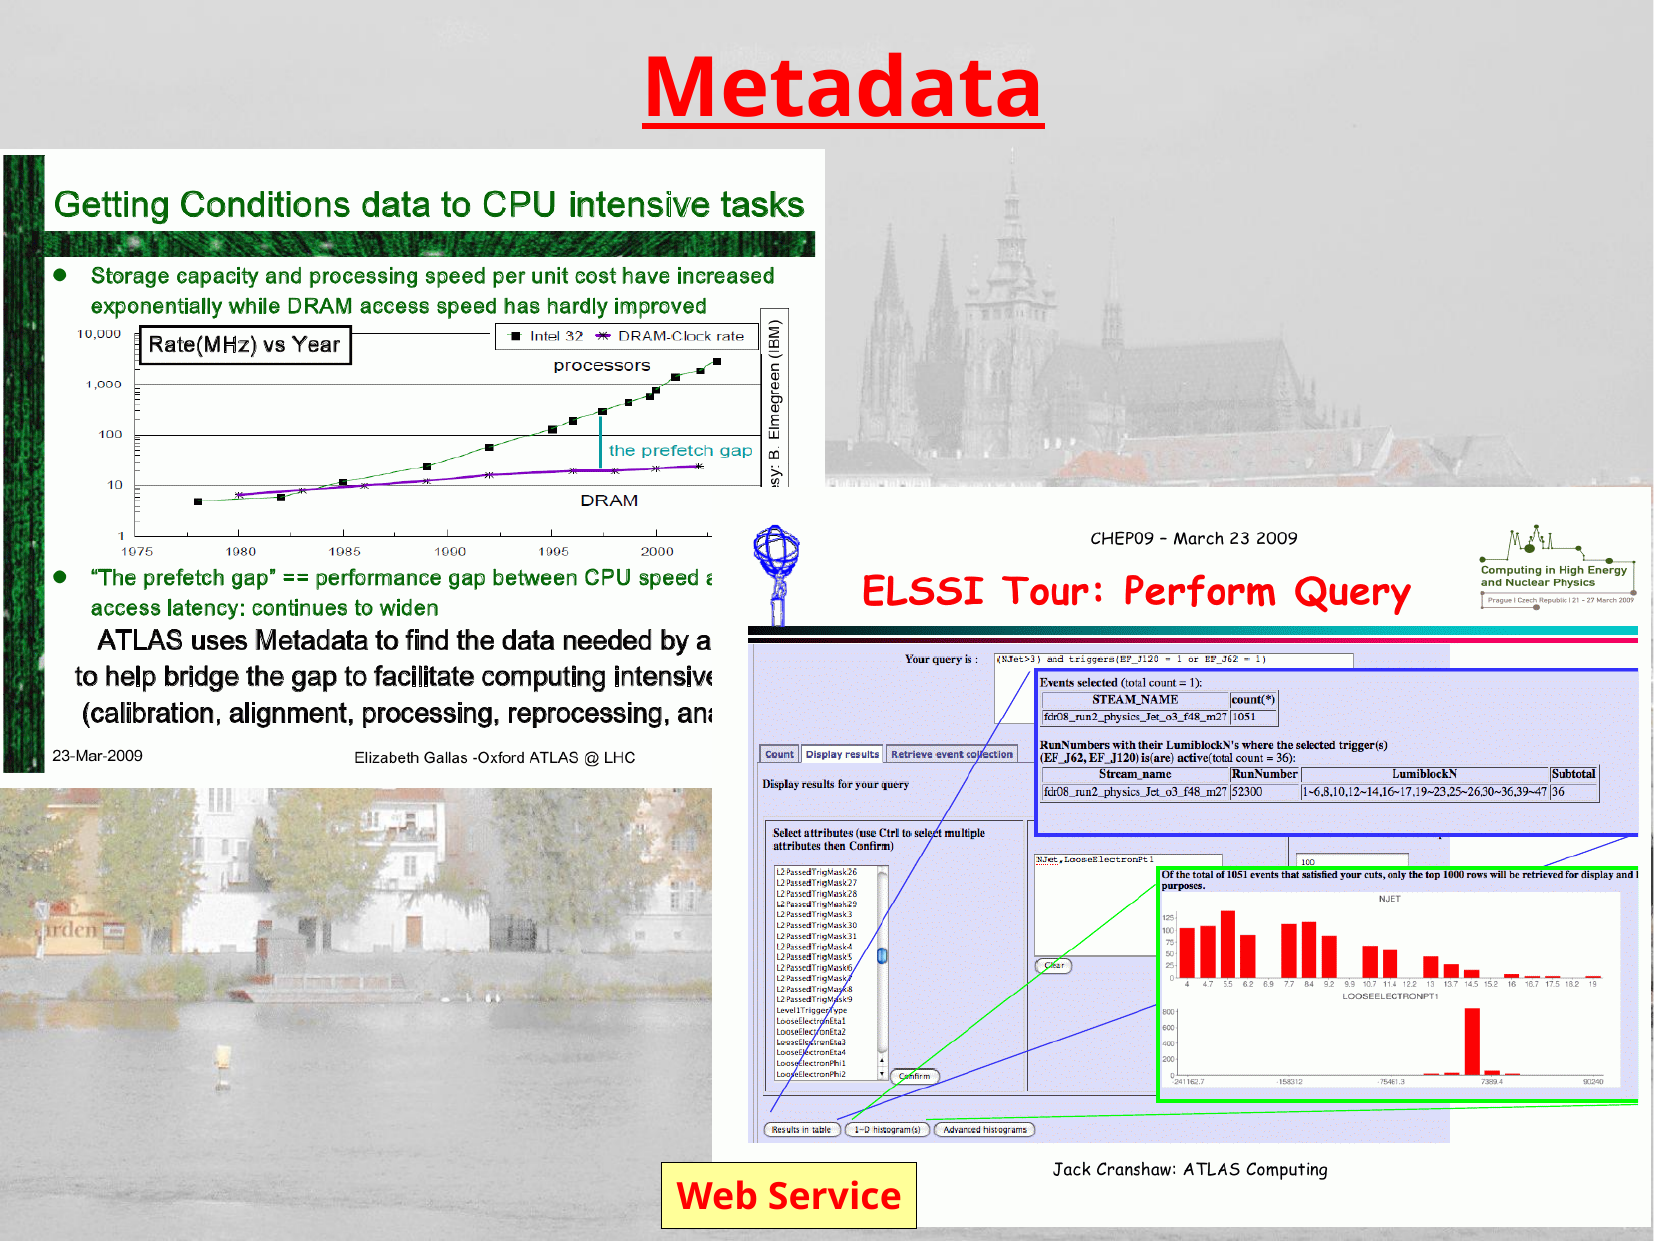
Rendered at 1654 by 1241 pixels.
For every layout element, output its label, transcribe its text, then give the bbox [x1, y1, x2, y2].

picture [0, 0, 1654, 1241]
text_box Web Service [661, 1162, 901, 1216]
title Metadata [149, 0, 1538, 168]
